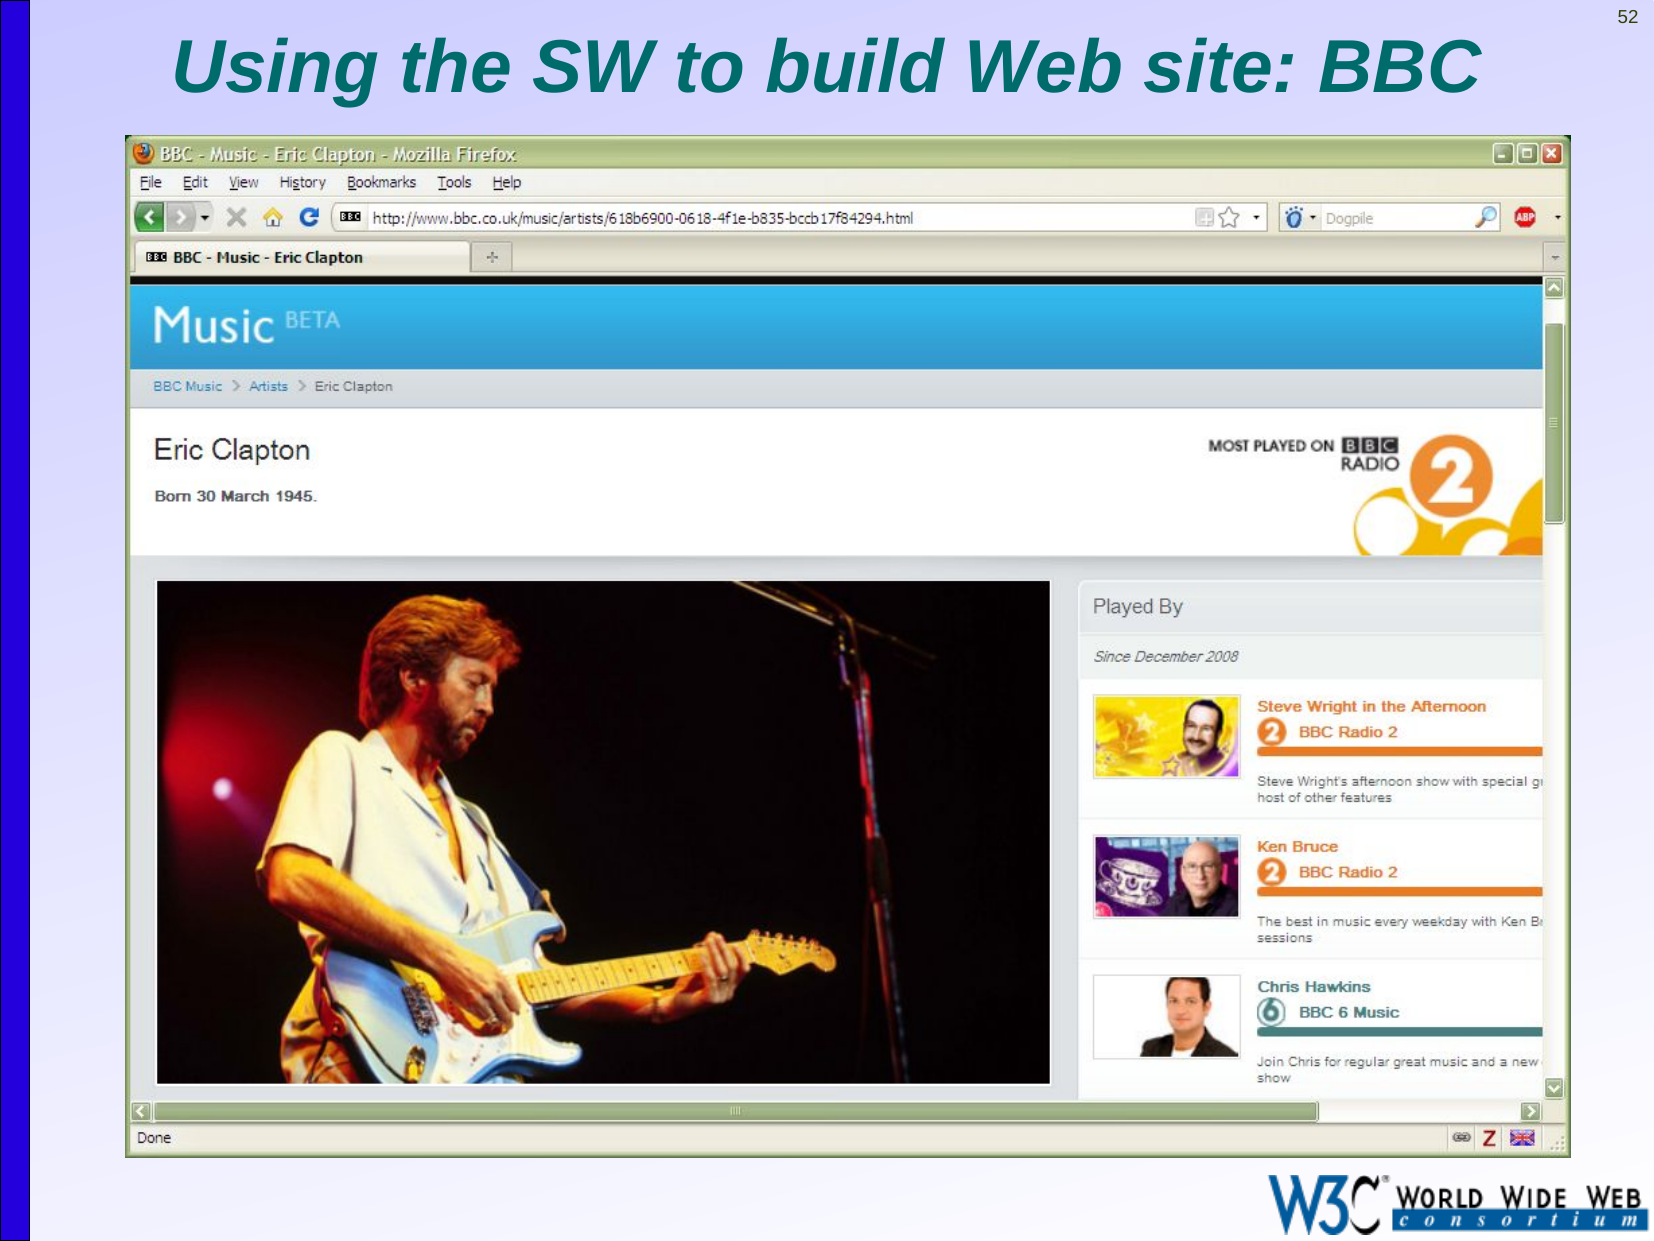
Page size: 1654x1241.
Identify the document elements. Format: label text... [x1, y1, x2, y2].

picture [1263, 1175, 1654, 1235]
picture [125, 135, 1571, 1158]
title Using the SW to build Web site: BBC [0, 5, 1654, 125]
